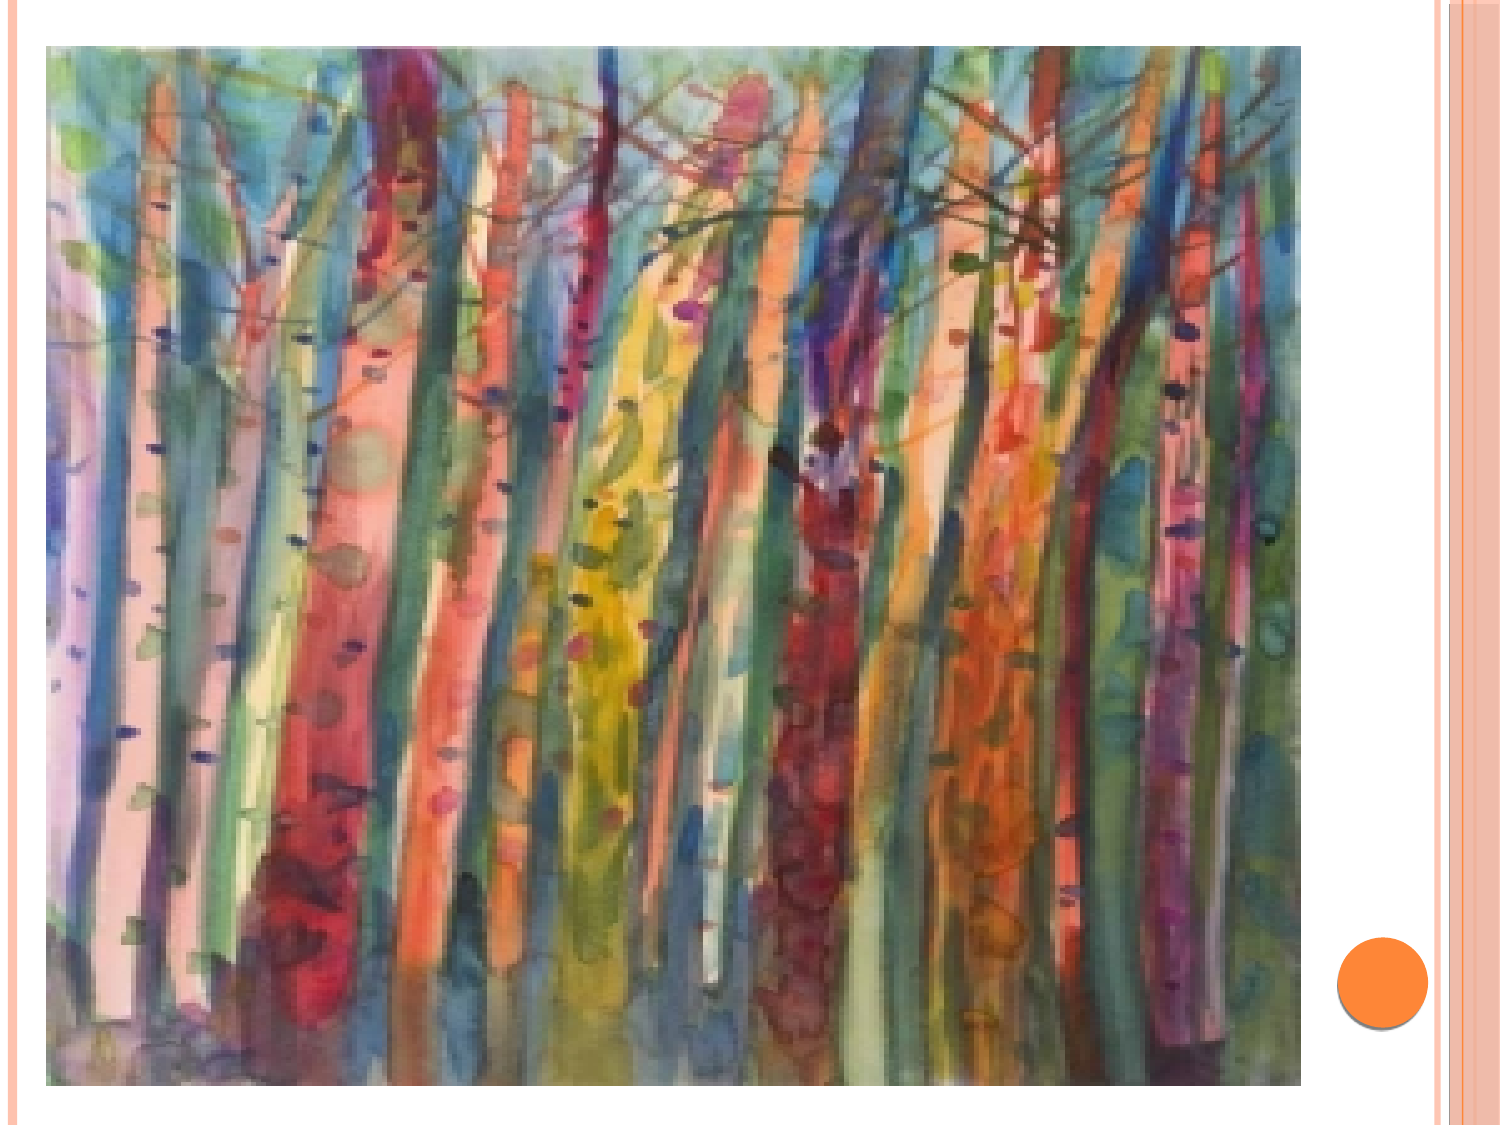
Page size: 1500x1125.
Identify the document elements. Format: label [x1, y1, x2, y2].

picture [46, 46, 1301, 1086]
